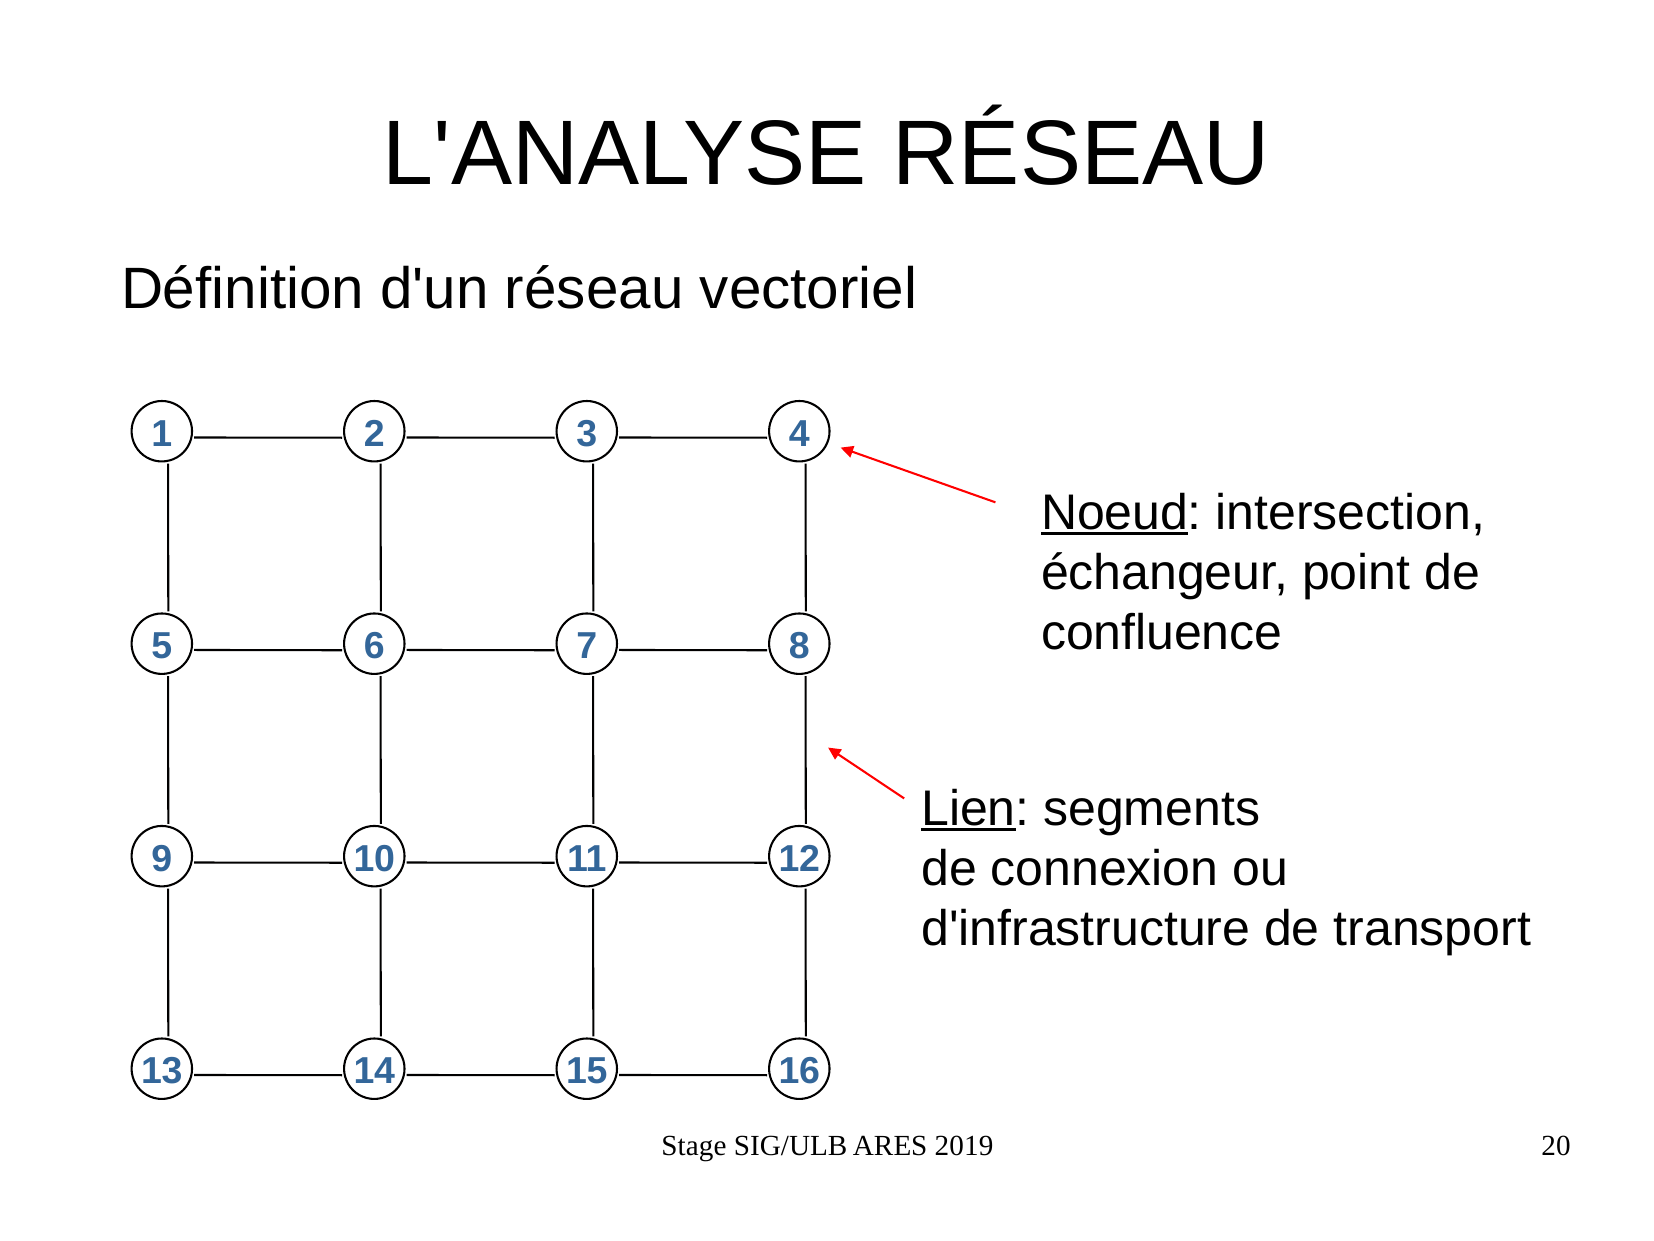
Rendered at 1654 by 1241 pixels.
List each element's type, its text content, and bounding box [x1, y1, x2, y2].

text_box 12 [769, 825, 830, 887]
text_box 10 [344, 825, 405, 887]
text_box Définition d'un réseau vectoriel [106, 248, 1004, 367]
text_box 2 [344, 400, 405, 462]
text_box 14 [344, 1038, 405, 1099]
text_box Lien: segments de connexion ou d'infrastructure de transport [906, 767, 1547, 963]
text_box 4 [769, 400, 830, 462]
text_box 1 [131, 400, 193, 462]
text_box 8 [769, 613, 830, 674]
text_box 7 [556, 613, 618, 674]
text_box 9 [131, 825, 193, 887]
text_box 6 [344, 613, 405, 674]
text_box 5 [131, 613, 193, 674]
text_box 3 [556, 400, 618, 462]
text_box 11 [556, 825, 618, 887]
text_box 15 [556, 1038, 618, 1099]
text_box 16 [769, 1038, 830, 1099]
text_box 13 [131, 1038, 193, 1099]
text_box Noeud: intersection, échangeur, point de confluence [1026, 472, 1515, 667]
title L'ANALYSE RÉSEAU [82, 49, 1571, 257]
